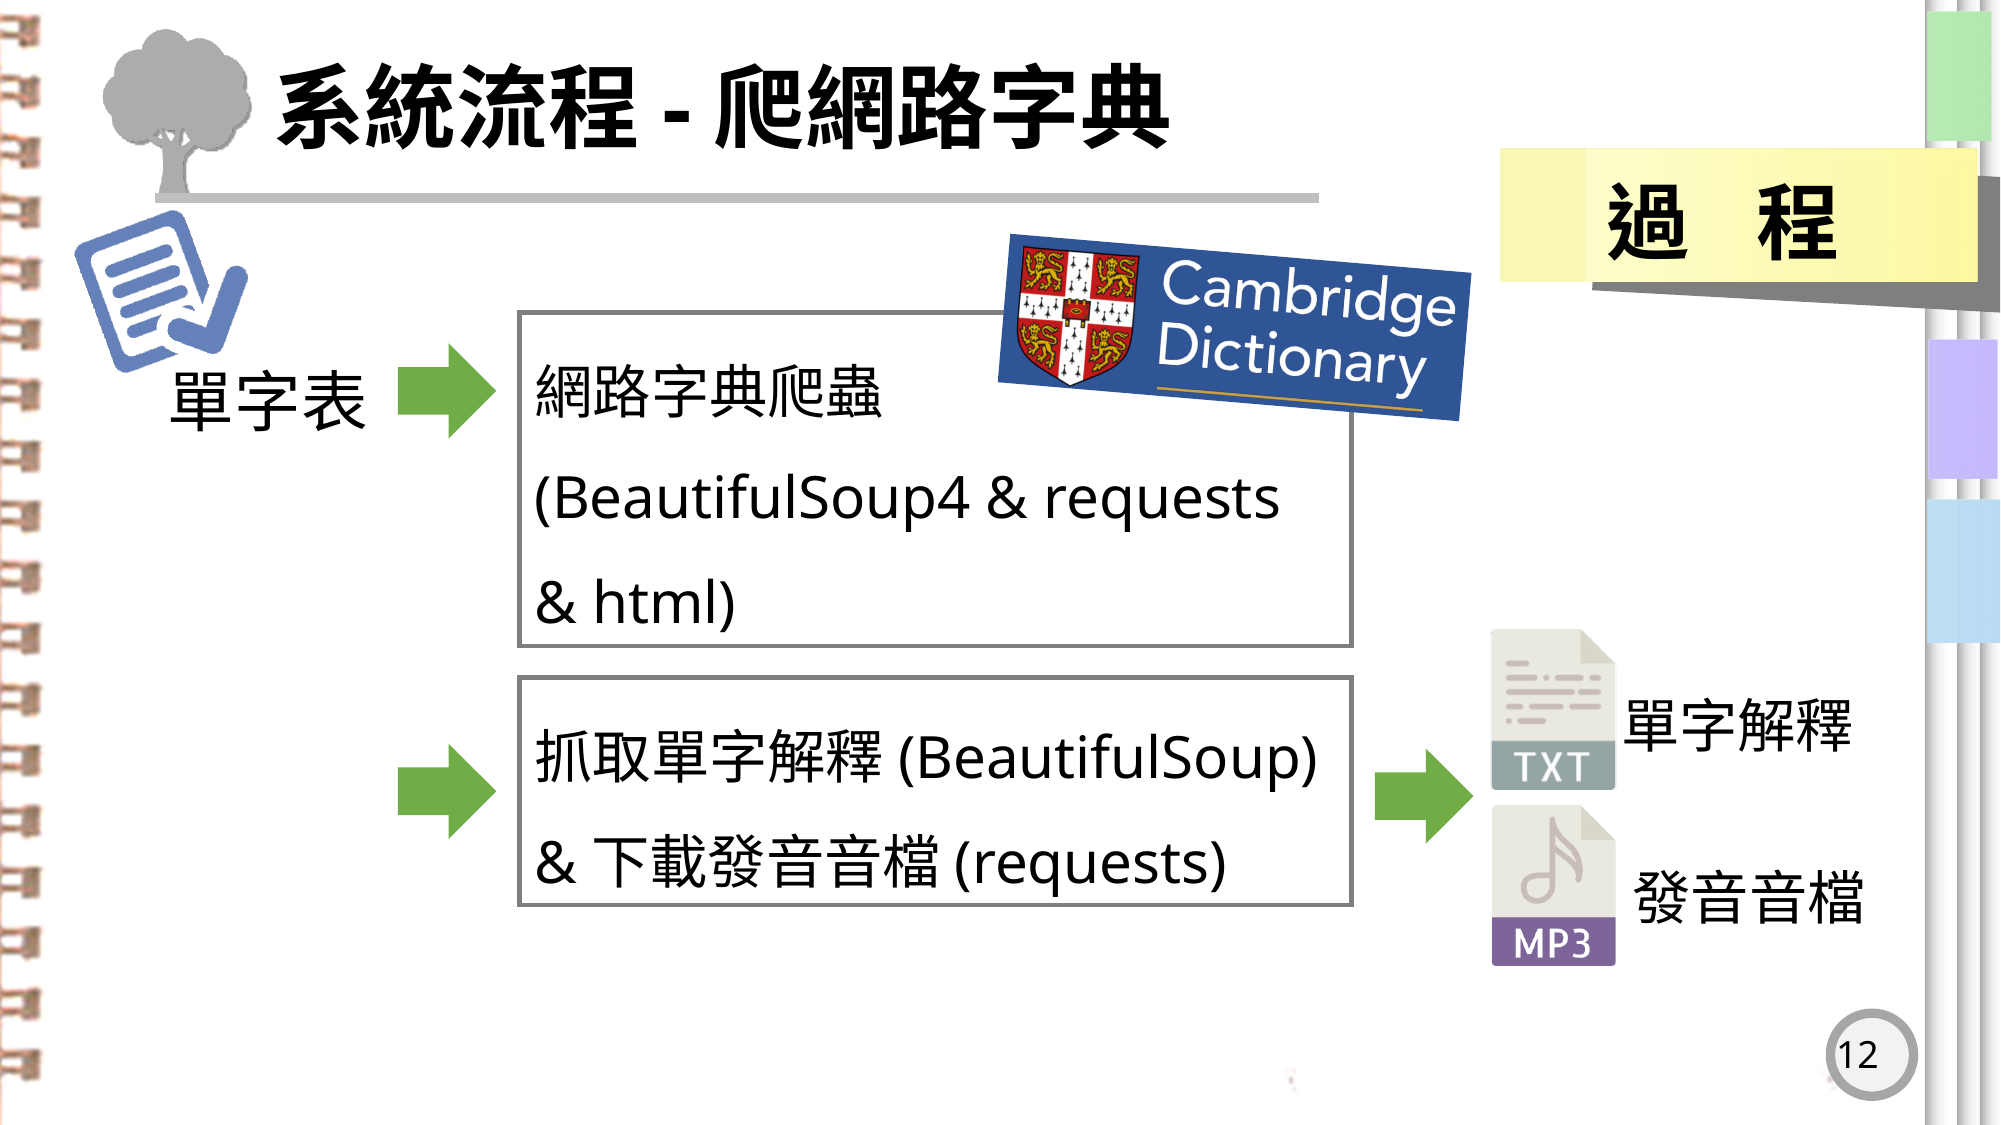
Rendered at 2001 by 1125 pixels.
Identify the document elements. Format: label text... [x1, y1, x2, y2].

text_box [397, 743, 497, 839]
title 系統流程-爬網路字典 [258, 29, 1867, 195]
text_box [1374, 748, 1474, 844]
text_box [997, 233, 1472, 422]
text_box 發音音檔 [1617, 853, 1893, 940]
text_box 12 [1821, 1021, 1904, 1093]
picture [1011, 244, 1459, 419]
picture [1473, 805, 1634, 966]
text_box 網路字典爬蟲 (BeautifulSoup4 & requests & html) [519, 312, 1352, 646]
text_box 單字解釋 [1606, 681, 1881, 768]
text_box 抓取單字解釋(BeautifulSoup) &下載發音音檔(requests) [519, 677, 1352, 905]
text_box 單字表 [153, 351, 413, 448]
picture [70, 191, 269, 390]
picture [1473, 629, 1634, 790]
text_box [413, 343, 497, 439]
